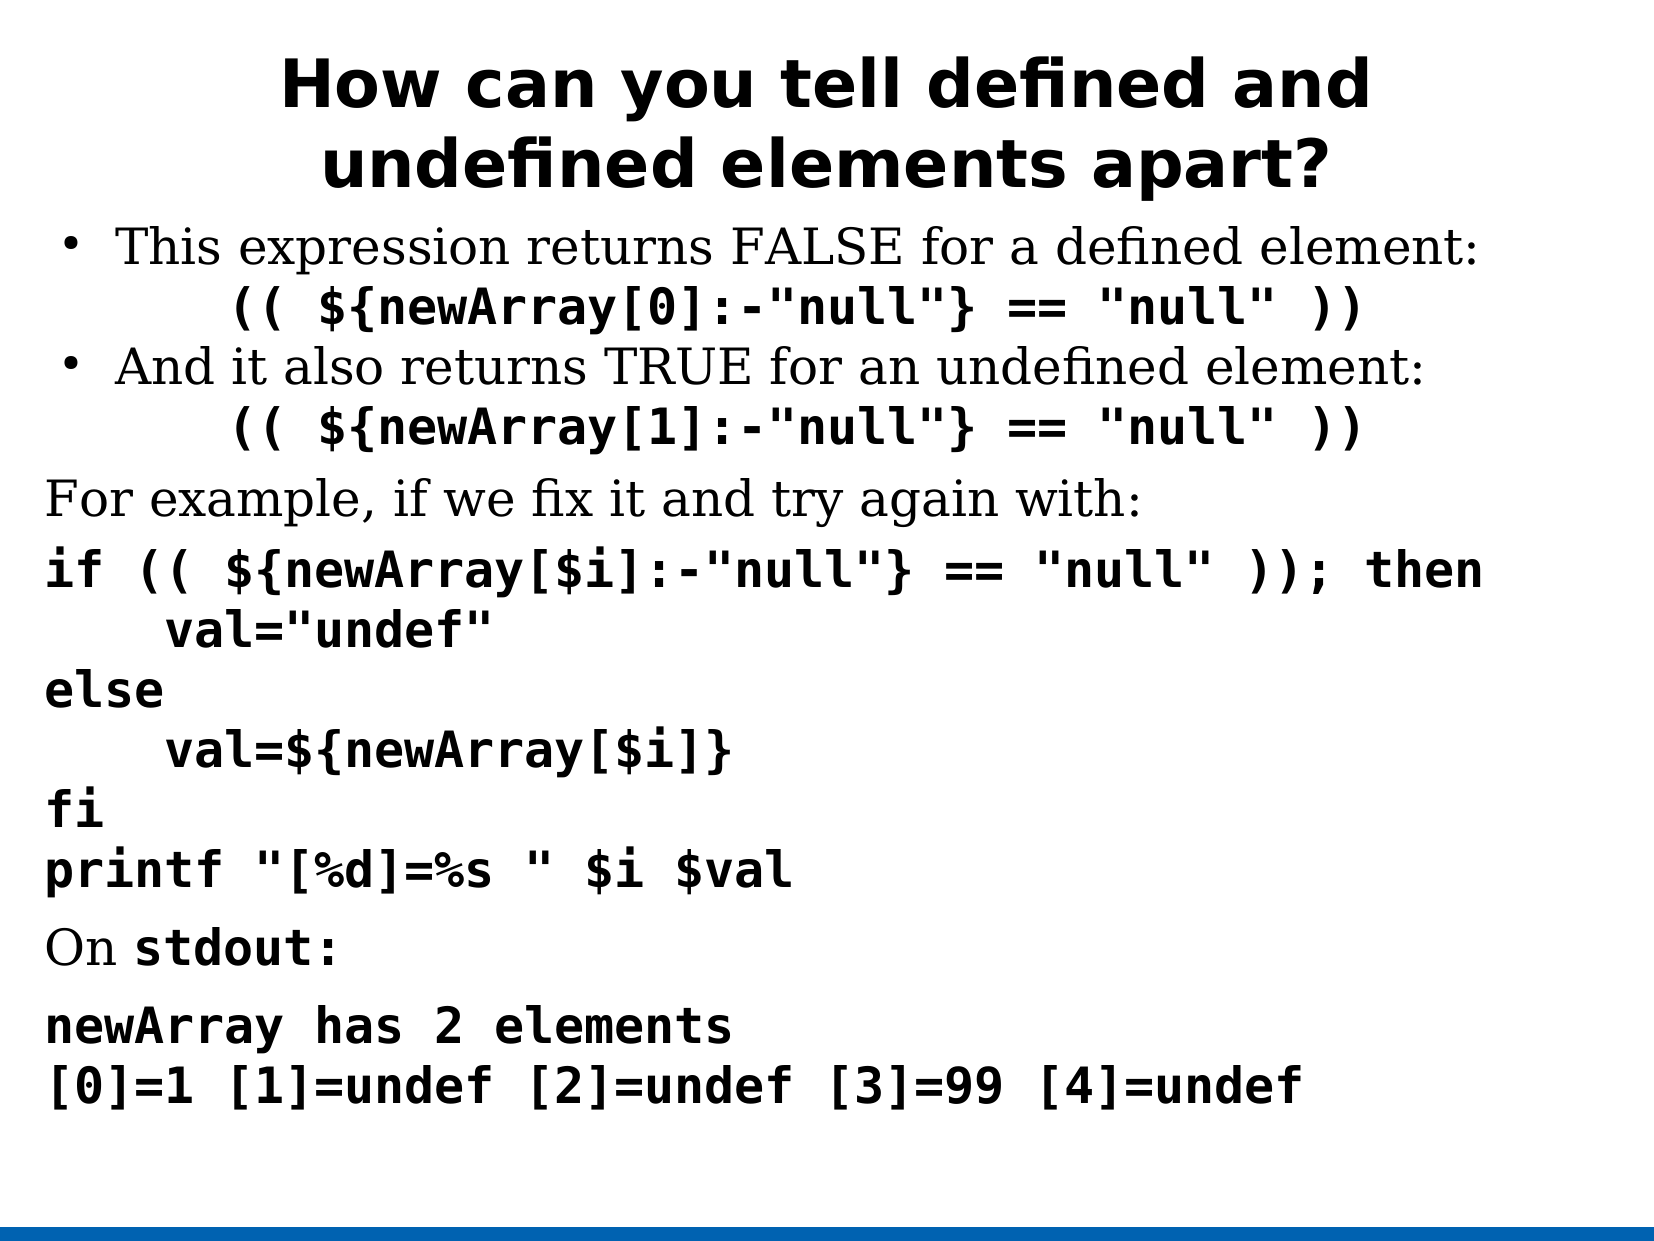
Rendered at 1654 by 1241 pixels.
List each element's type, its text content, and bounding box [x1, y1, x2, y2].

title How can you tell defined and undefined elements apart? [82, 33, 1571, 206]
list This expression returns FALSE for a defined element: (( ${newArray[0]:-"null"} == "null" )) And it also returns TRUE for an undefined element: (( ${newArray[1]:-"null"} == "null" )) For example, if we fix it and try again with: if (( ${newArray[$i]:-"null"} == "null" )); then val="undef" else val=${newArray[$i]} fi printf "[%d]=%s " $i $val On stdout: newArray has 2 elements [0]=1 [1]=undef [2]=undef [3]=99 [4]=undef [29, 206, 1595, 1122]
